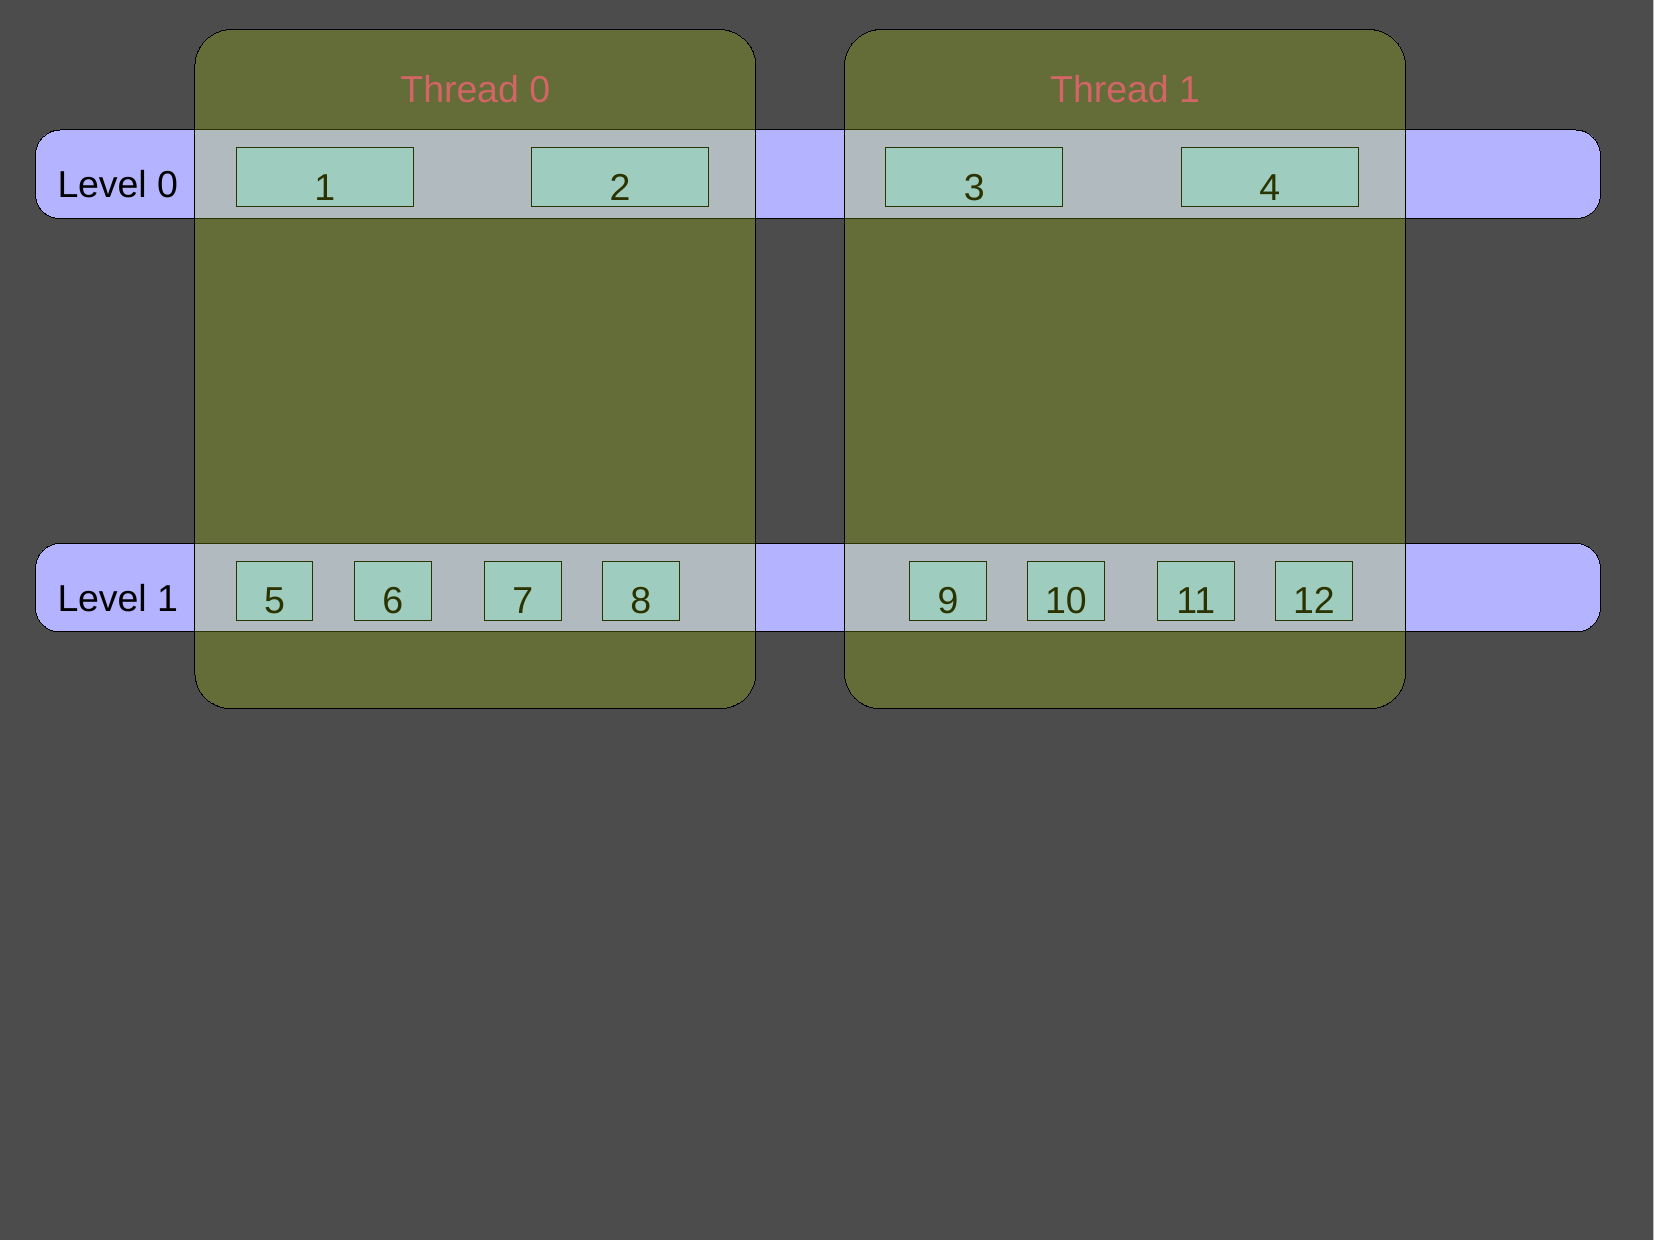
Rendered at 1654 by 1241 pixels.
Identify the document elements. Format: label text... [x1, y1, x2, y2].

text_box Level 1 [756, 543, 844, 632]
text_box Level 0 [1406, 129, 1601, 219]
text_box Thread 0 [194, 29, 756, 709]
text_box Level 1 [1406, 543, 1601, 632]
text_box Level 1 [35, 543, 194, 632]
text_box Level 0 [35, 129, 194, 219]
text_box Thread 1 [844, 29, 1406, 709]
text_box Level 0 [756, 129, 844, 219]
